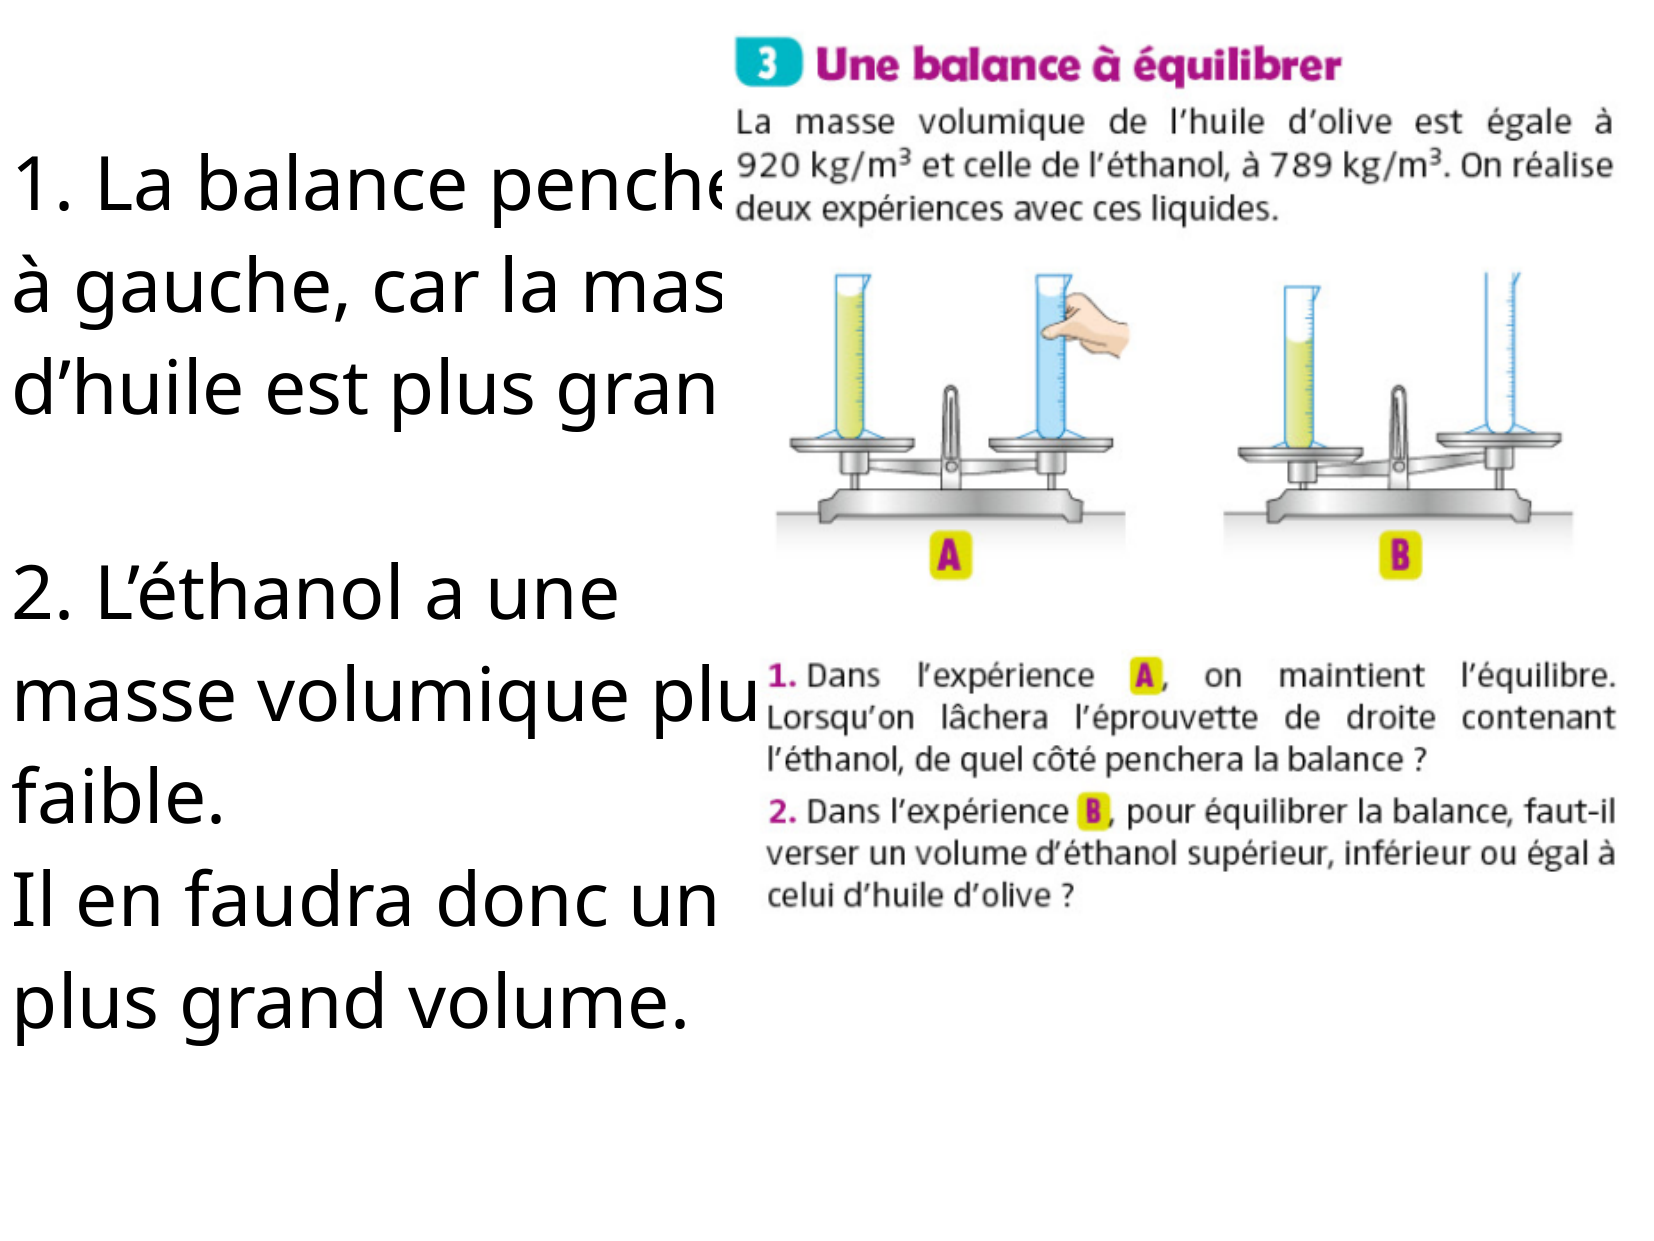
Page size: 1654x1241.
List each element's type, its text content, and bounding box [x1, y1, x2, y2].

picture [755, 649, 1632, 922]
subtitle 1. La balance penchera à gauche, car la masse d’huile est plus grande. 2. L’éthanol a une masse volumique plus faible. Il en faudra donc un plus grand volume. [11, 129, 1642, 1229]
picture [722, 18, 1642, 603]
